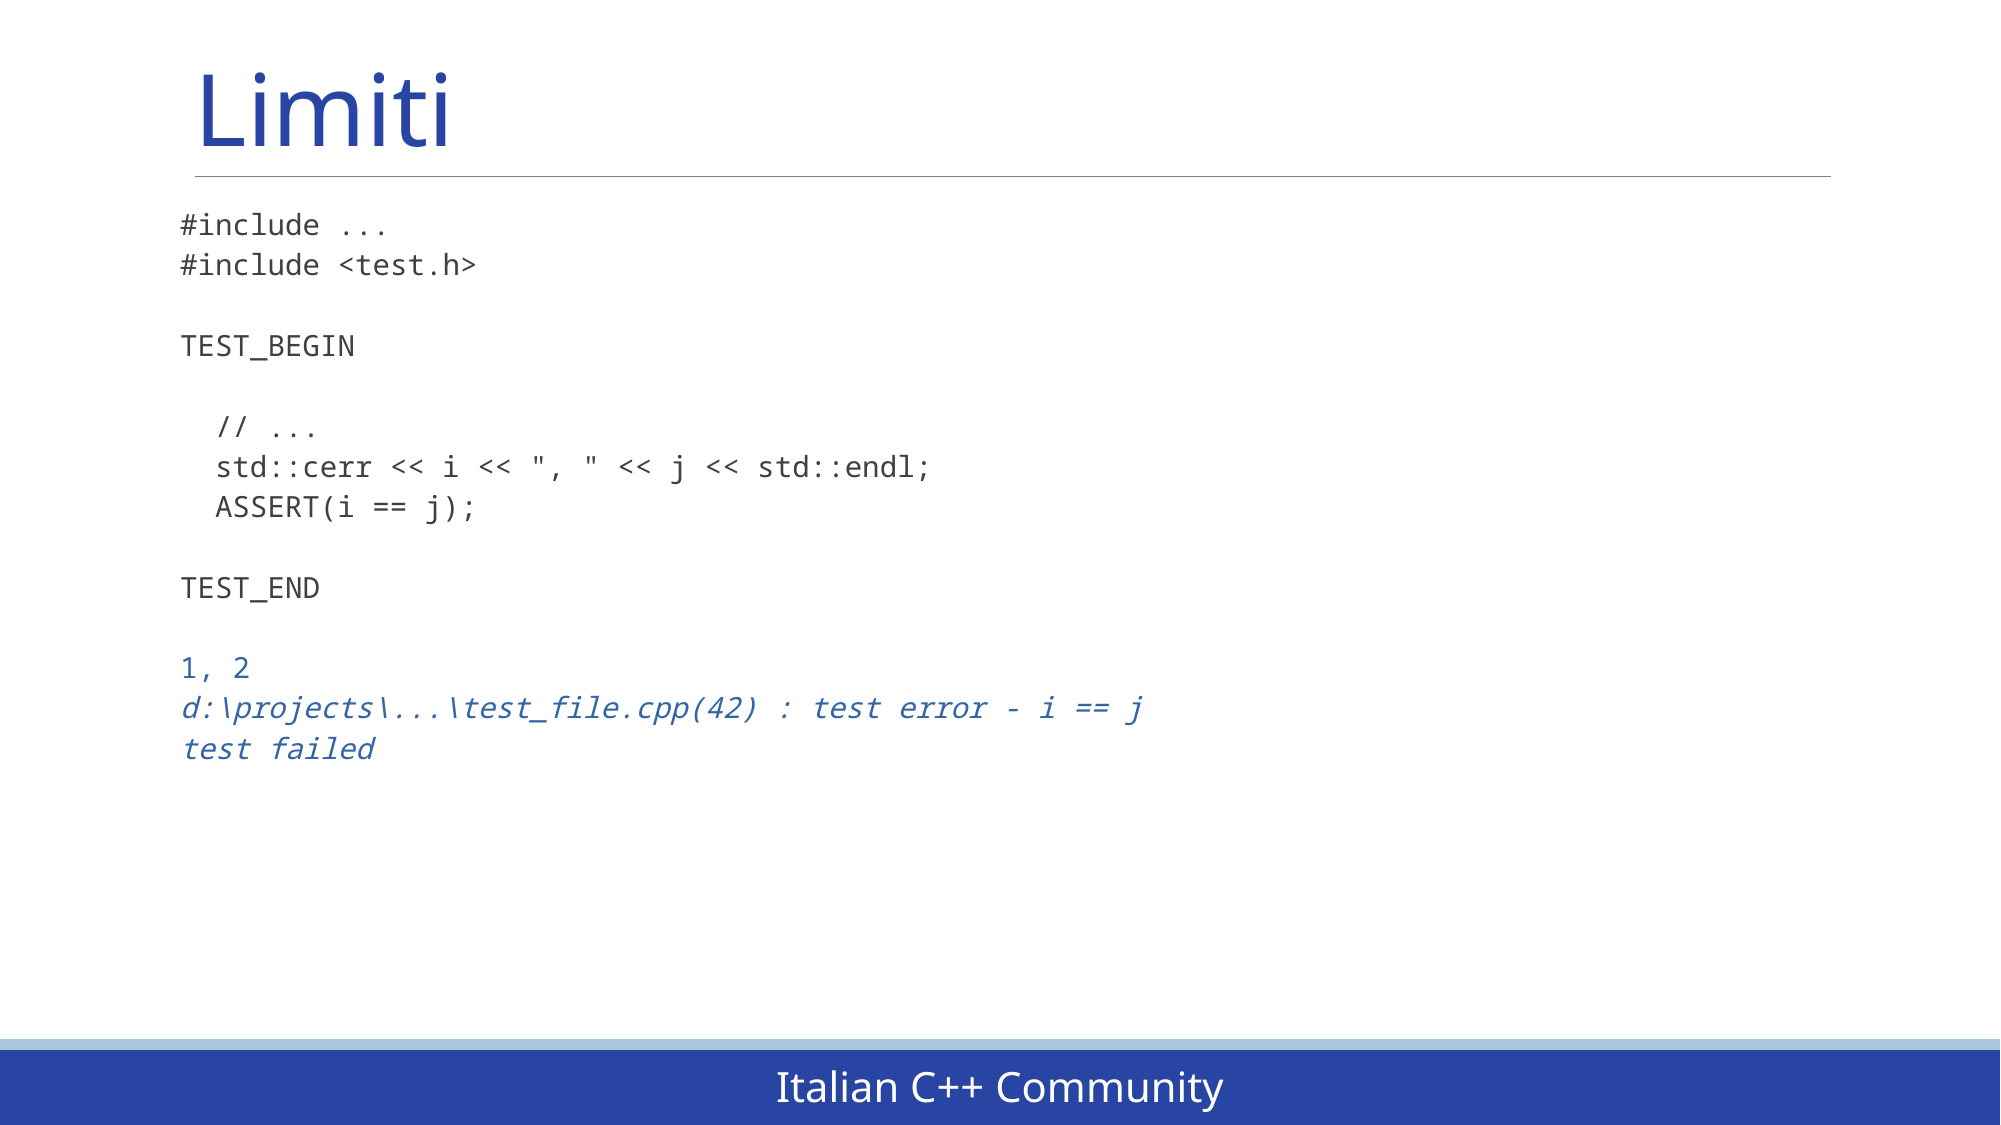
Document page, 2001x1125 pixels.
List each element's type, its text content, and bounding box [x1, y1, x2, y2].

list #include ... #include <test.h> TEST_BEGIN // ... std::cerr << i << ", " << j << std::endl; ASSERT(i == j); TEST_END 1, 2 d:\projects\...\test_file.cpp(42) : test error - i == j test failed [179, 202, 1830, 1011]
title Limiti [179, 2, 1830, 175]
